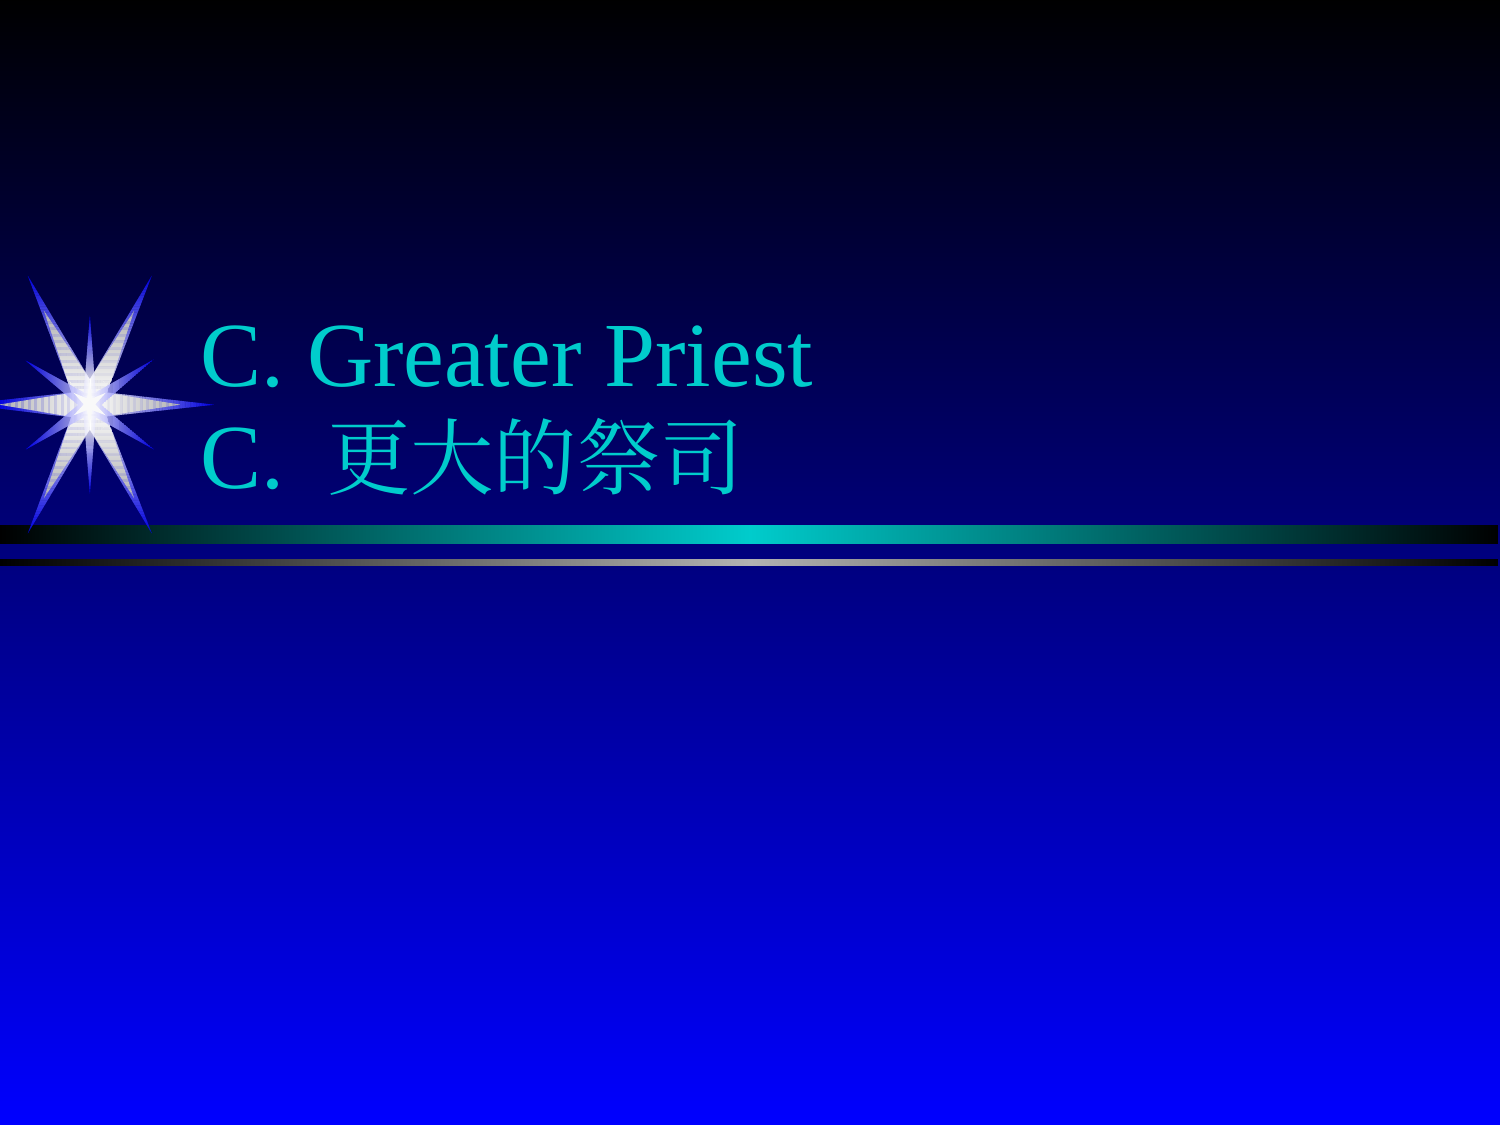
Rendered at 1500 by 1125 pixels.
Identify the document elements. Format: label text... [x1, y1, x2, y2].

title C. Greater Priest C. 更大的祭司 [200, 295, 1476, 518]
